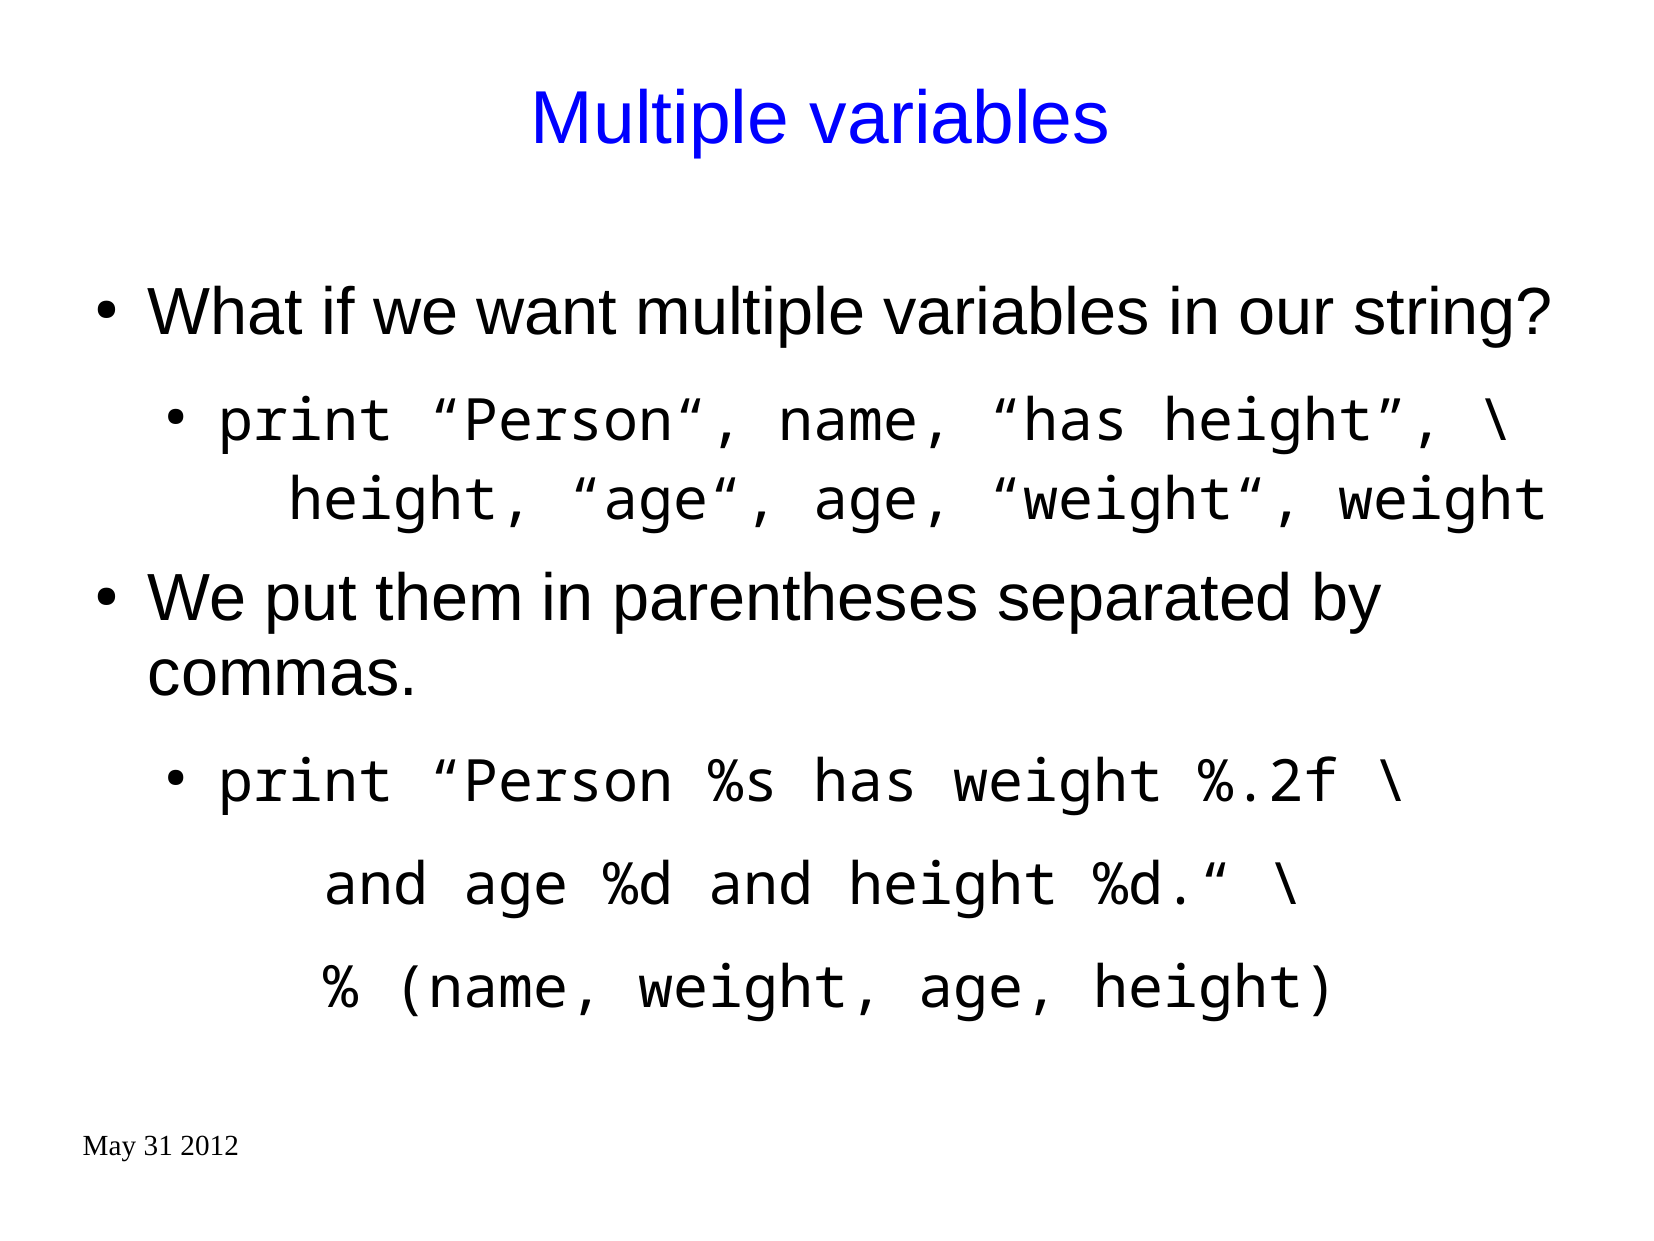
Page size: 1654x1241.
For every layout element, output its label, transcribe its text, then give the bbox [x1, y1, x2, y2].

title Multiple variables [76, 58, 1565, 178]
list What if we want multiple variables in our string? print “Person“, name, “has height”, \ height, “age“, age, “weight“, weight We put them in parentheses separated by commas. print “Person %s has weight %.2f \ and age %d and height %d.“ \ % (name, weight, age, height) [76, 274, 1565, 1093]
